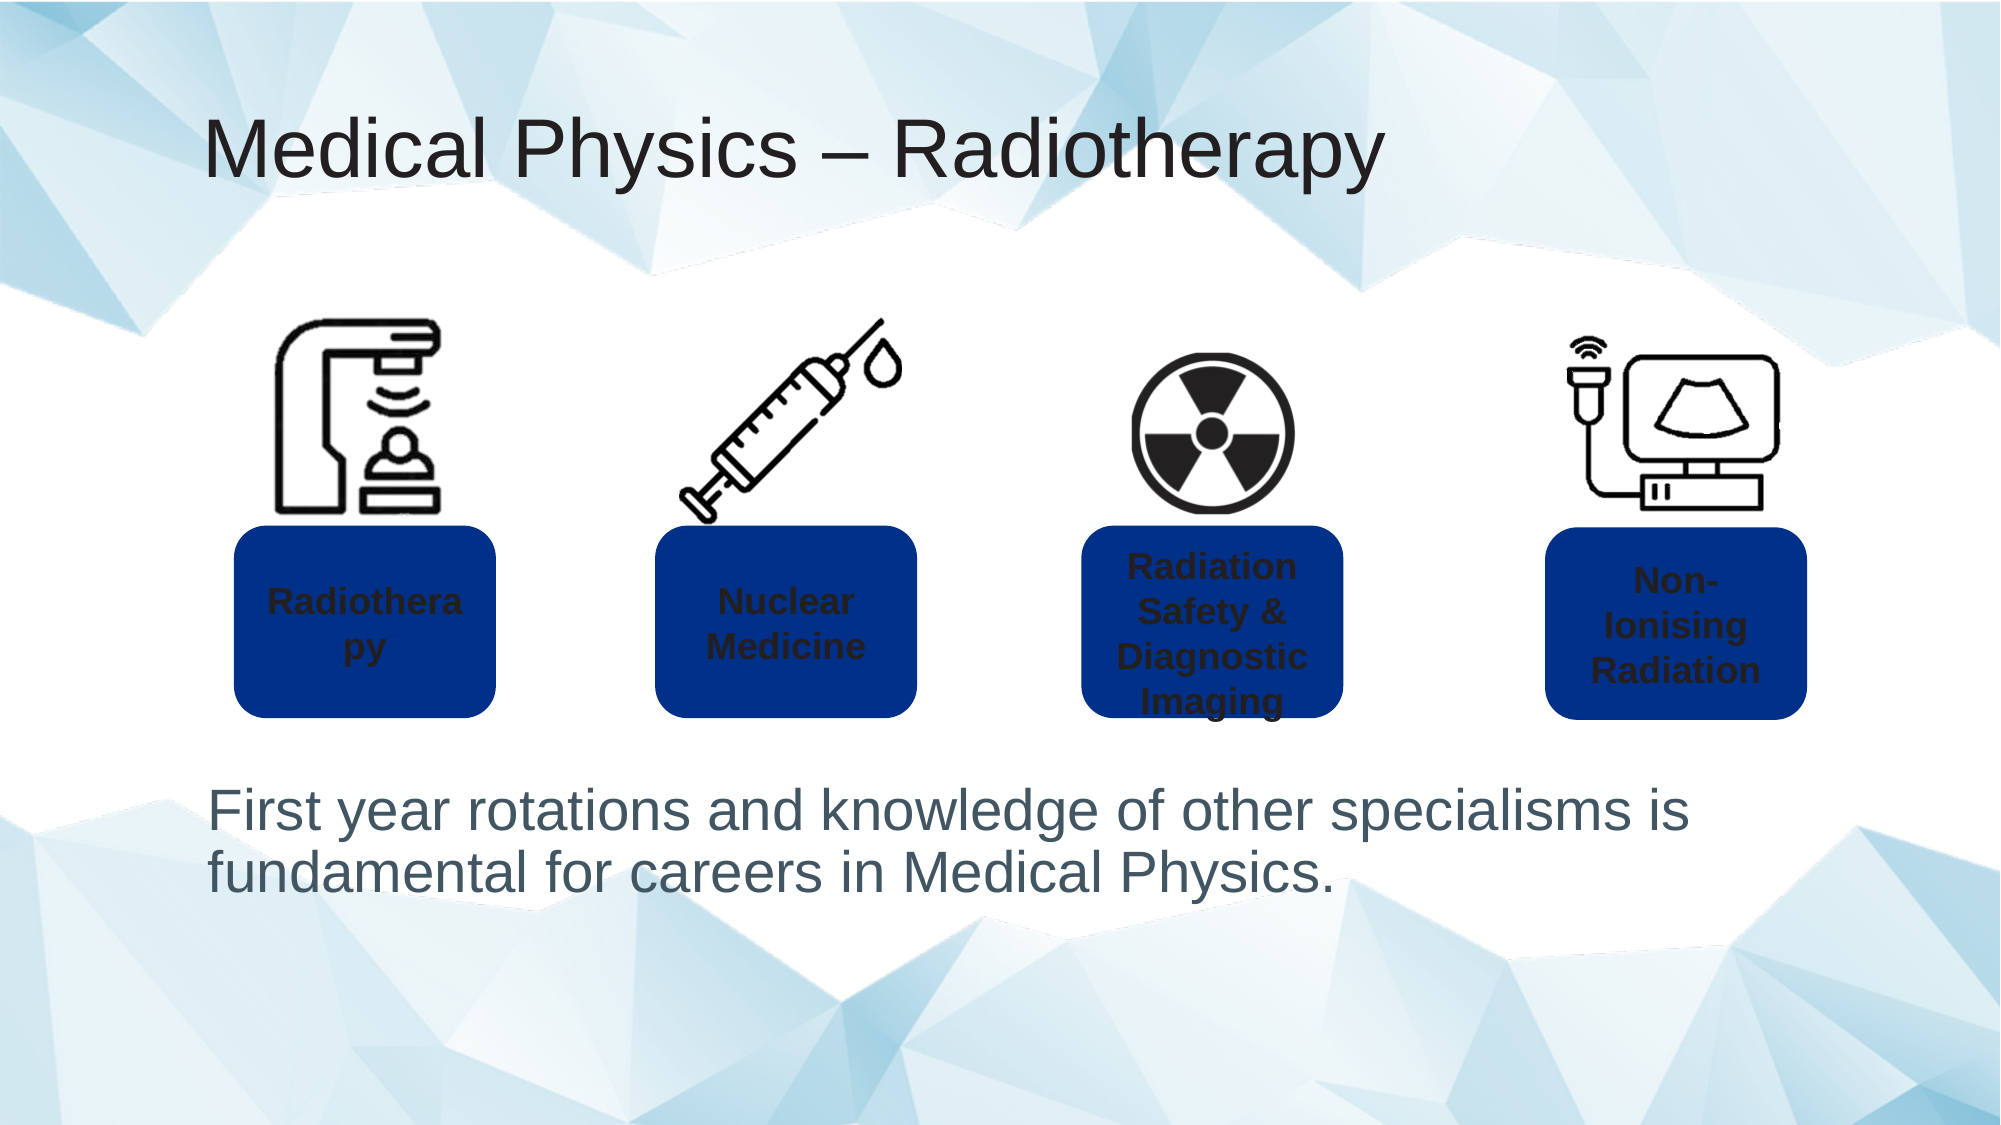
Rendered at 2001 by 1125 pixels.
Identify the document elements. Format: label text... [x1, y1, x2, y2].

text_box Nuclear Medicine [655, 525, 918, 719]
text_box Radiation Safety & Diagnostic Imaging [1081, 525, 1344, 719]
text_box Radiotherapy [233, 525, 496, 719]
picture [0, 1, 2000, 529]
text_box Non-Ionising Radiation [1545, 527, 1808, 720]
list First year rotations and knowledge of other specialisms is fundamental for careers in Medical Physics. [192, 681, 1918, 983]
picture [0, 800, 2000, 1125]
text_box Medical Physics – Radiotherapy [187, 114, 1913, 202]
